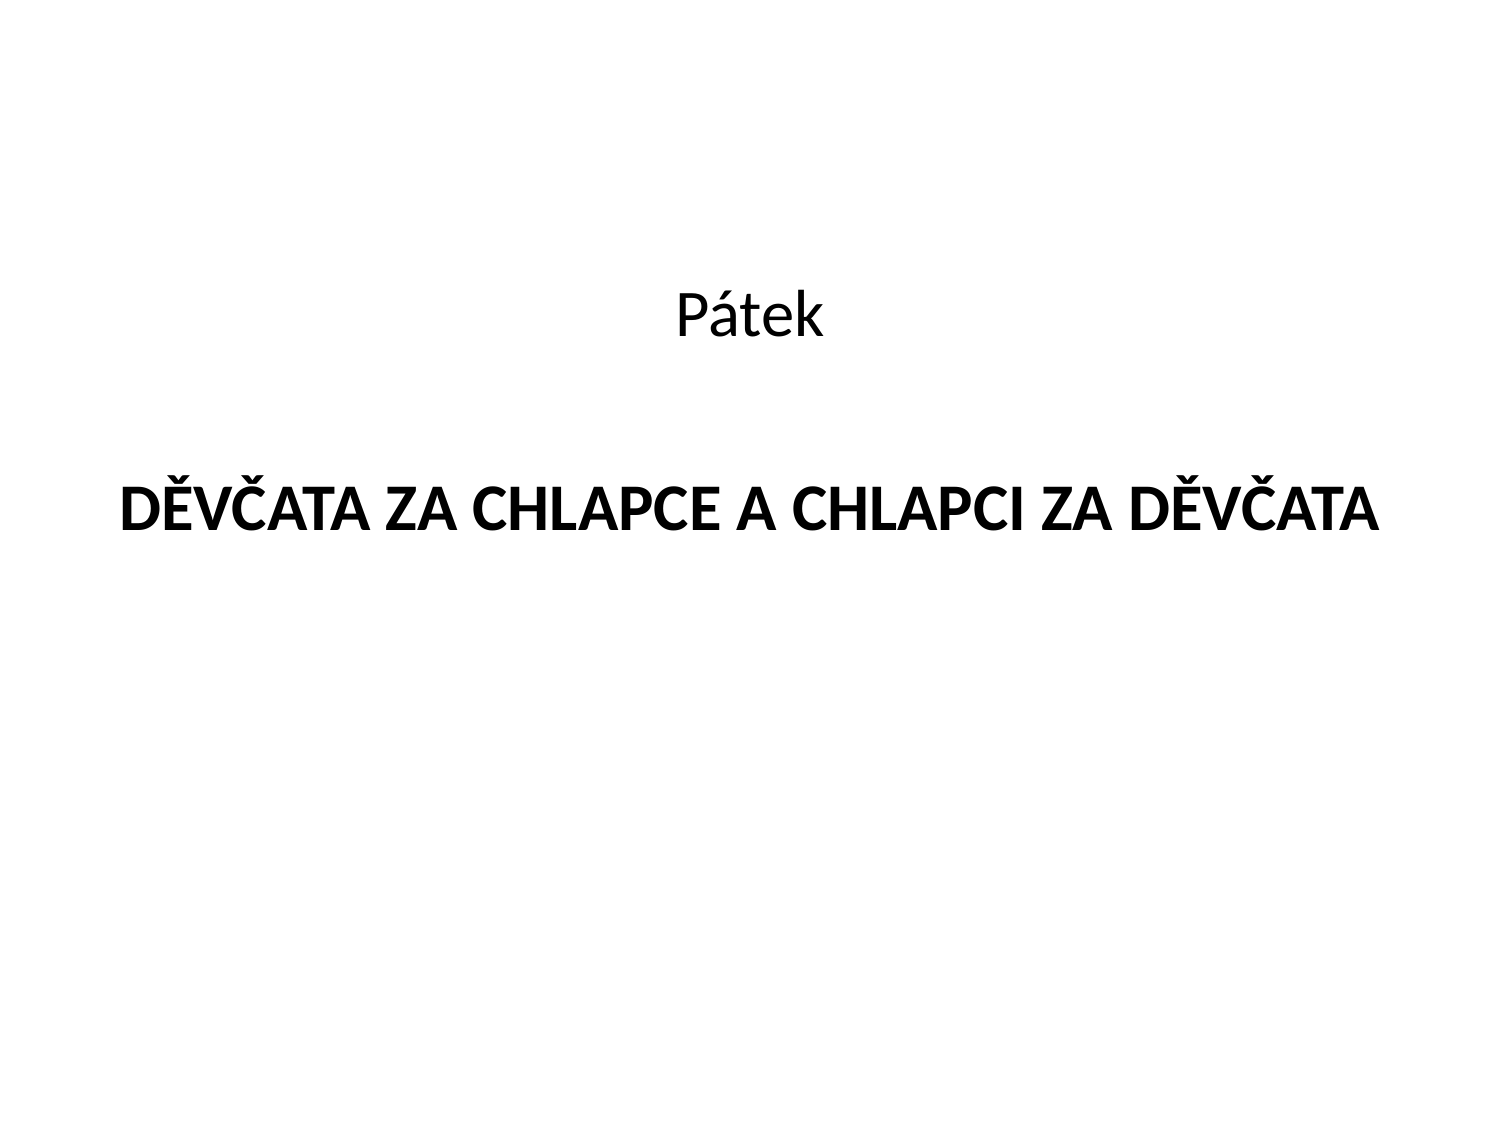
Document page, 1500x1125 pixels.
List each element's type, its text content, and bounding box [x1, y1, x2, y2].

list Pátek DĚVČATA ZA CHLAPCE A CHLAPCI ZA DĚVČATA [75, 262, 1426, 1005]
